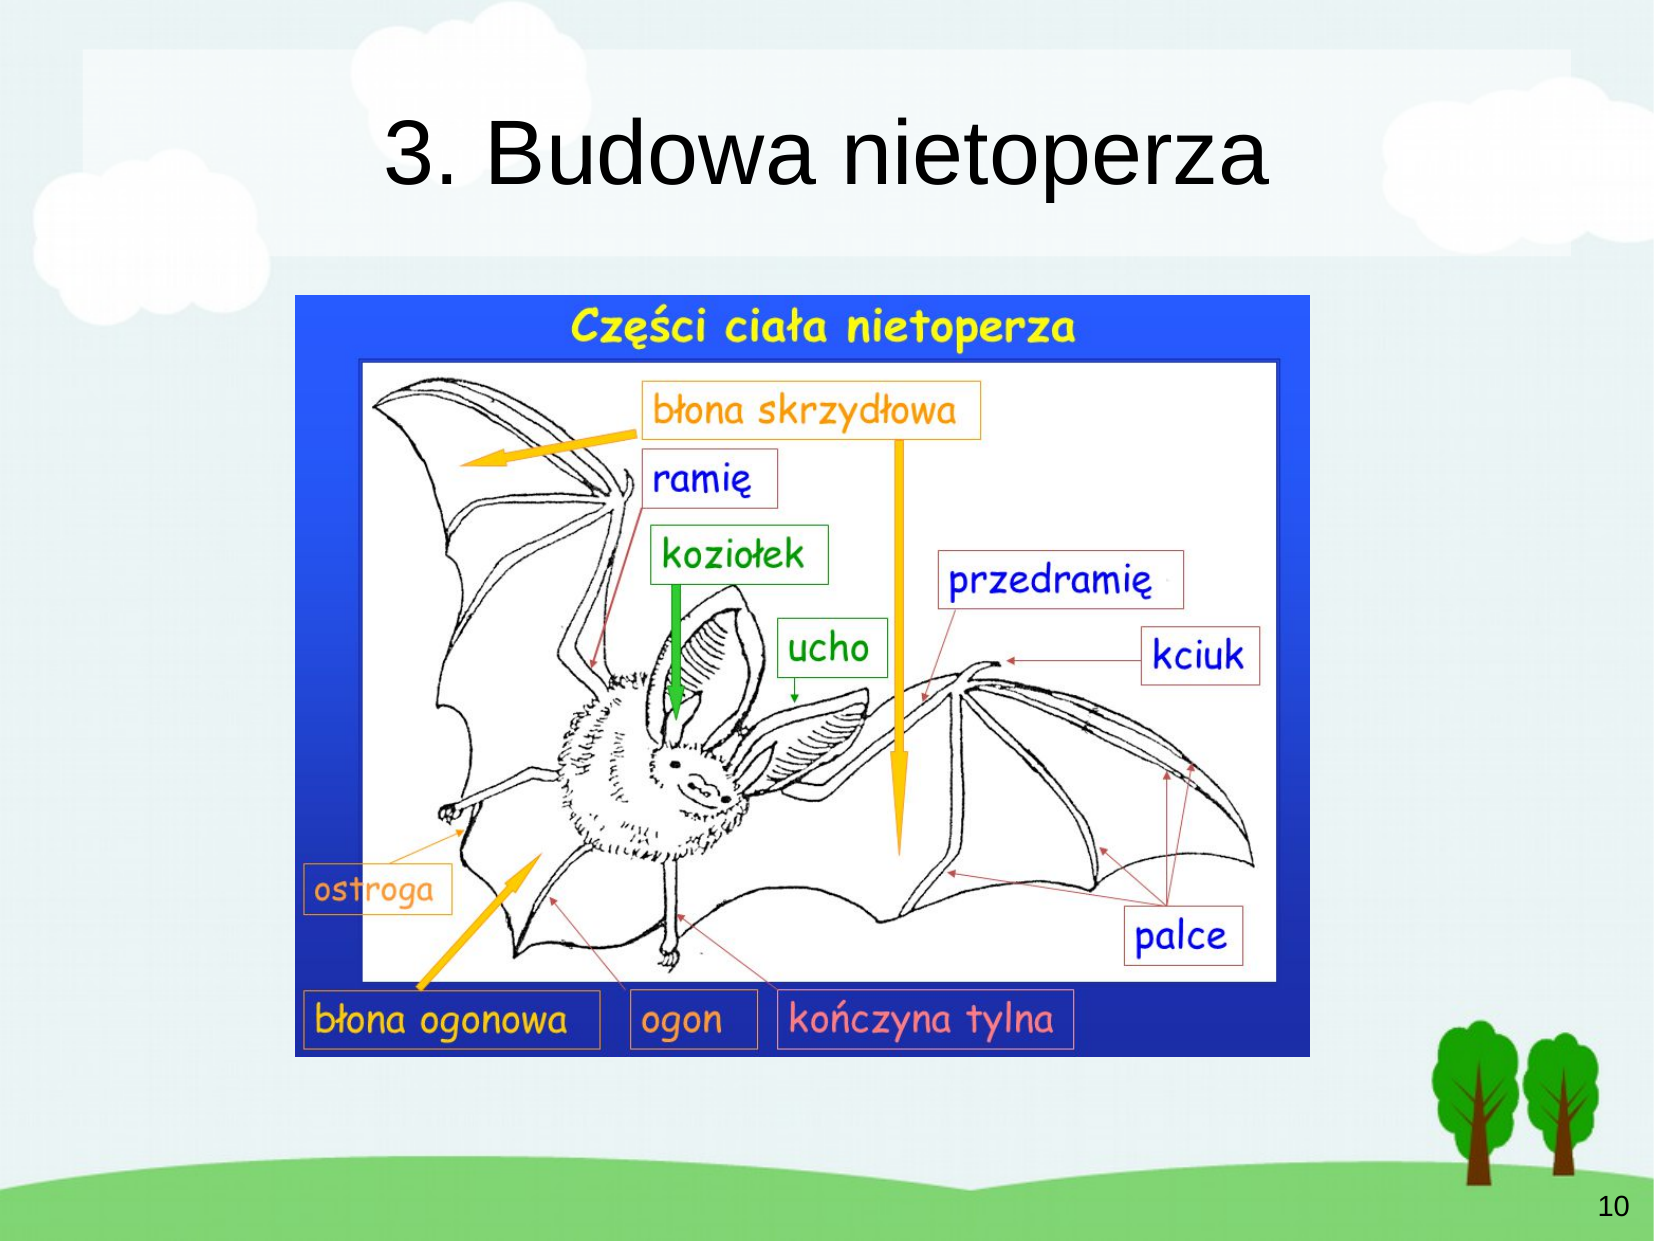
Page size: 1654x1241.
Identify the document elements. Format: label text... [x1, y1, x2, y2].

title 3. Budowa nietoperza [82, 49, 1571, 257]
picture [0, 0, 1654, 1241]
